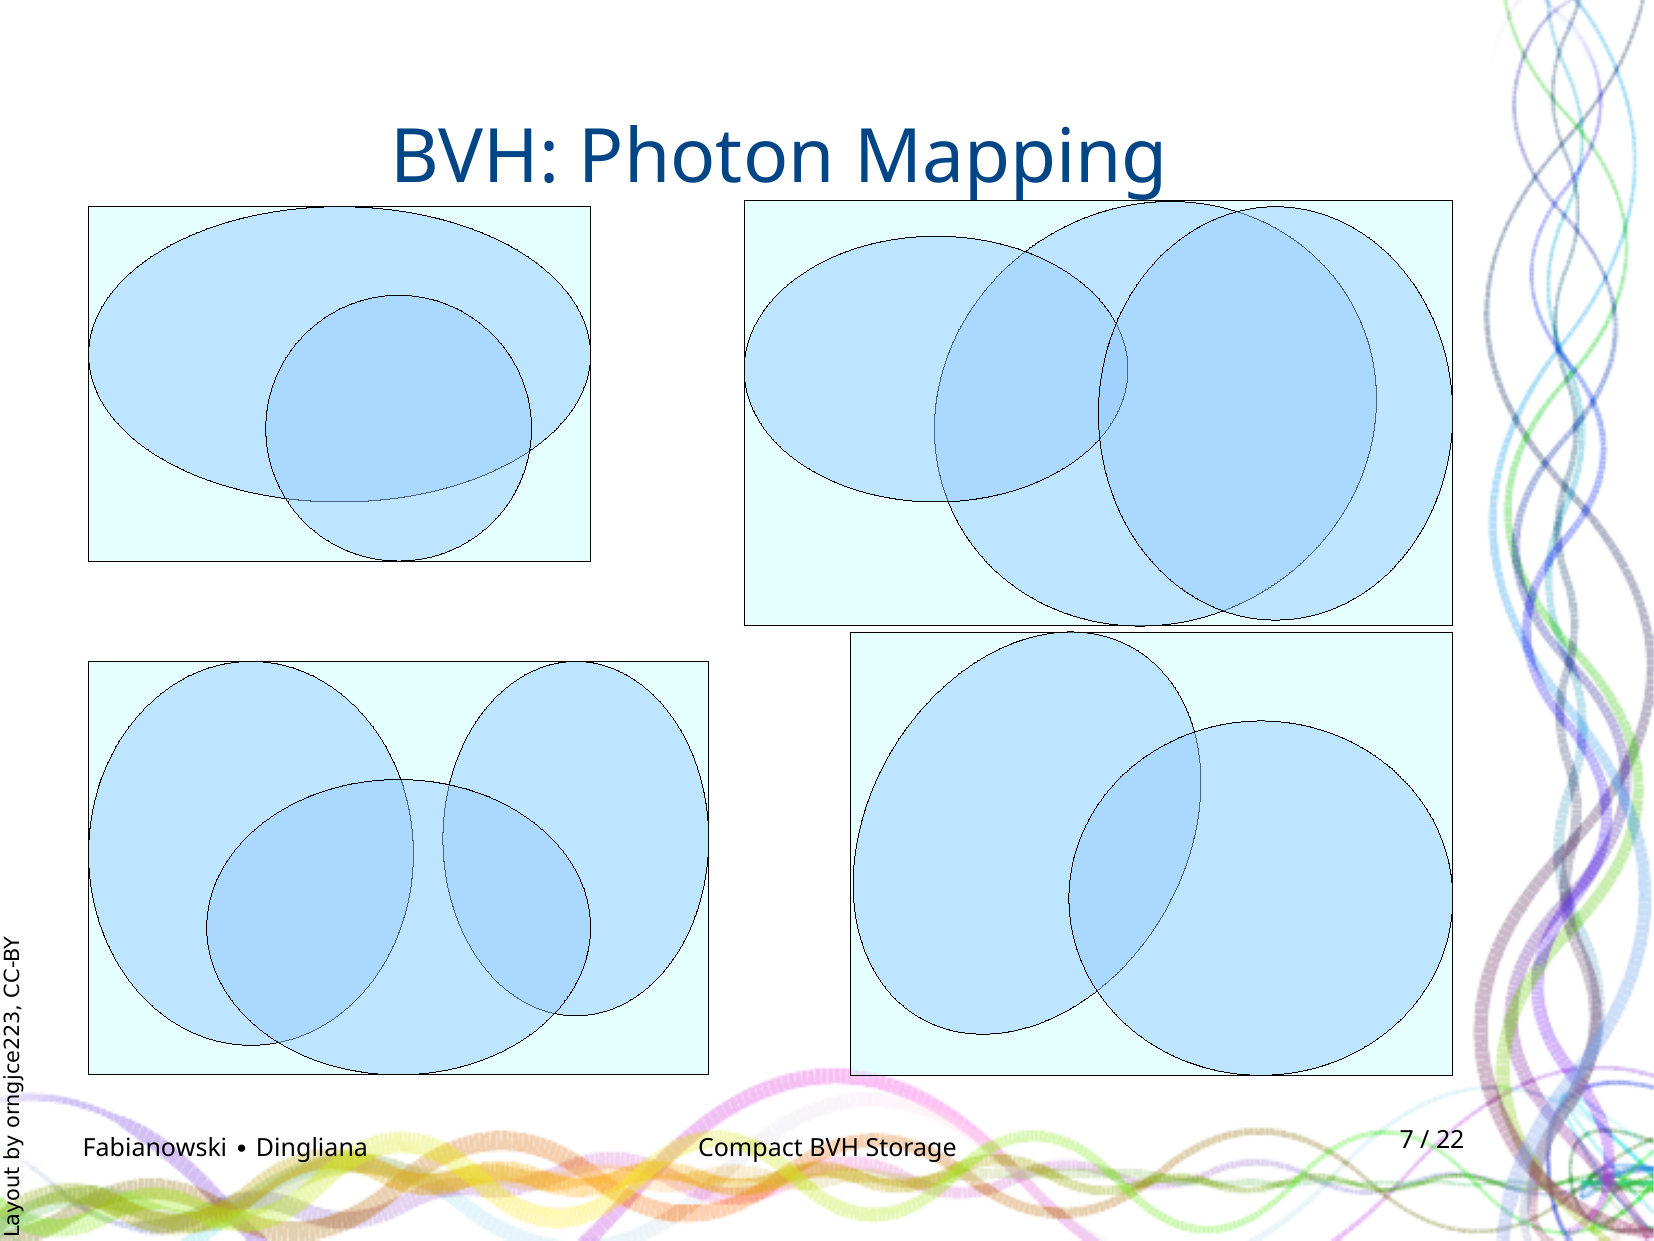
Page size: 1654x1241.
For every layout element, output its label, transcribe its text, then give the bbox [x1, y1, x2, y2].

picture [0, 0, 1654, 1241]
text_box [88, 201, 1453, 627]
title BVH: Photon Mapping [82, 56, 1477, 250]
text_box 7 / 22 [1346, 1122, 1477, 1153]
text_box [88, 661, 709, 1075]
text_box [850, 631, 1453, 1076]
